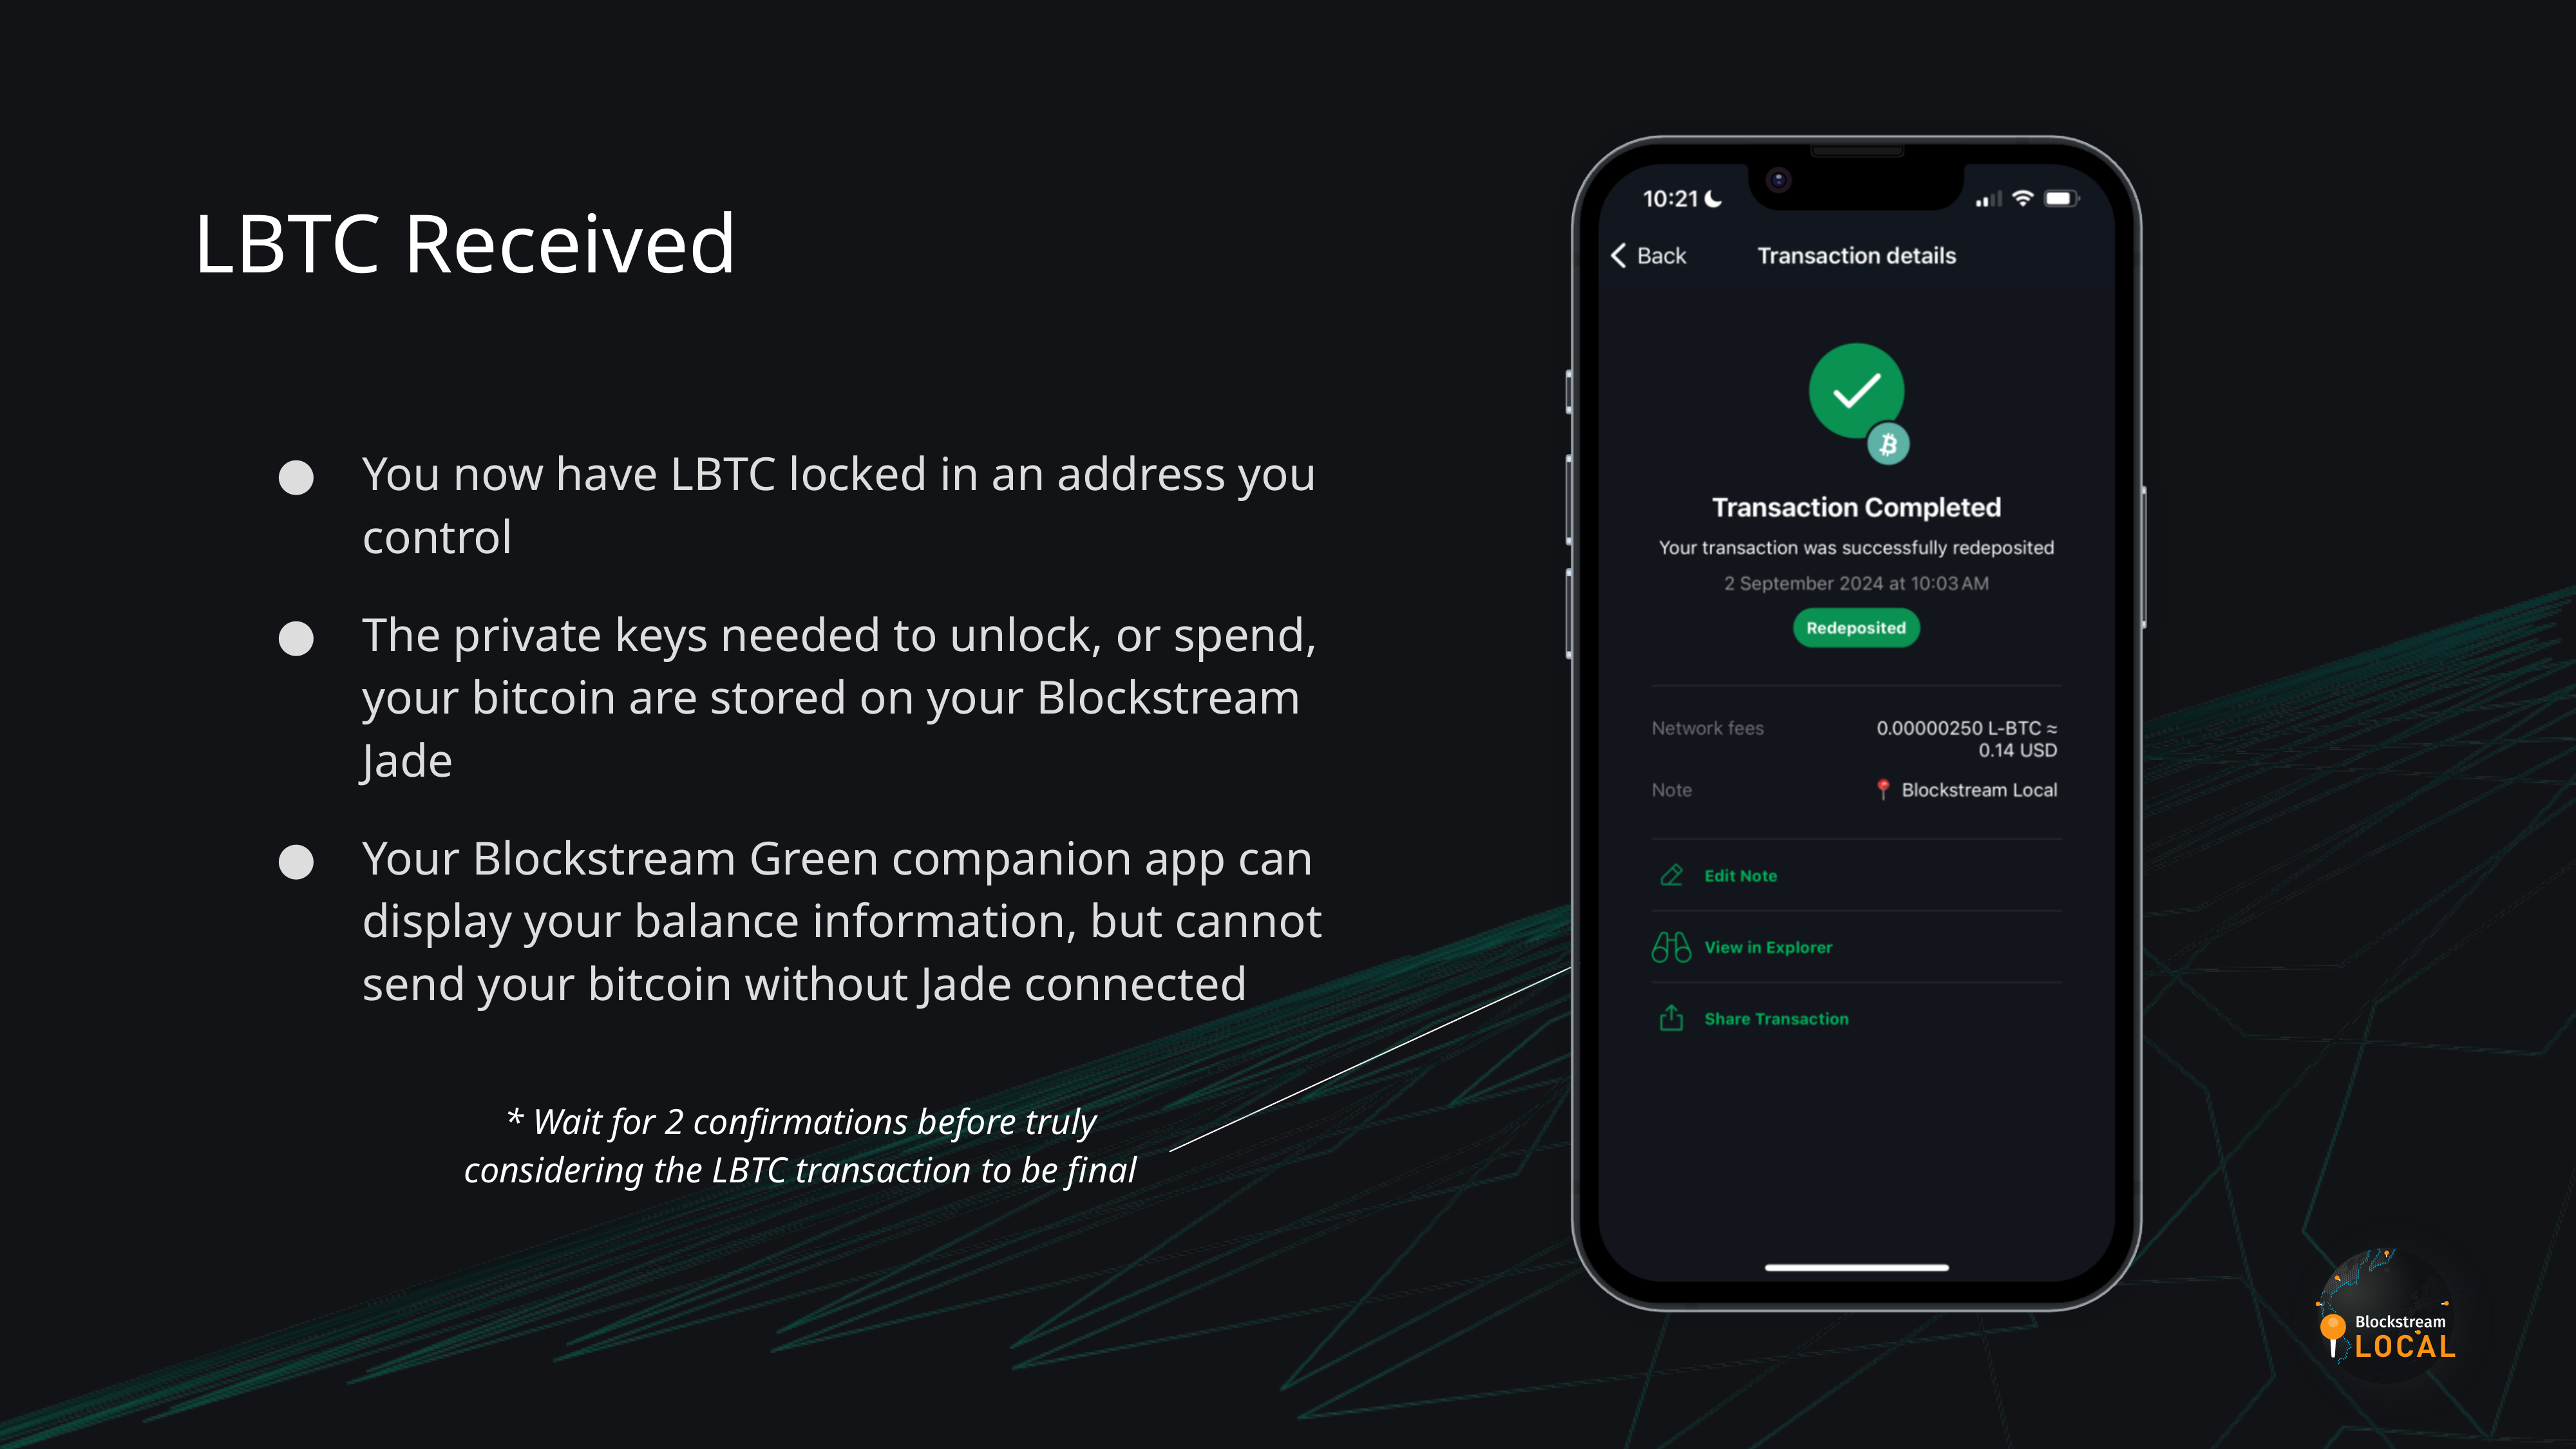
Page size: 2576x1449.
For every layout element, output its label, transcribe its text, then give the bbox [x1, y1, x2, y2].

picture [0, 0, 2576, 1449]
text_box * Wait for 2 confirmations before truly considering the LBTC transaction to be final [395, 1068, 1132, 1215]
list LBTC Received [180, 188, 1132, 314]
text_box You now have LBTC locked in an address you control The private keys needed to unlock, or spend, your bitcoin are stored on your Blockstream Jade Your Blockstream Green companion app can display your balance information, but cannot send your bitcoin without Jade connected [220, 411, 1132, 571]
